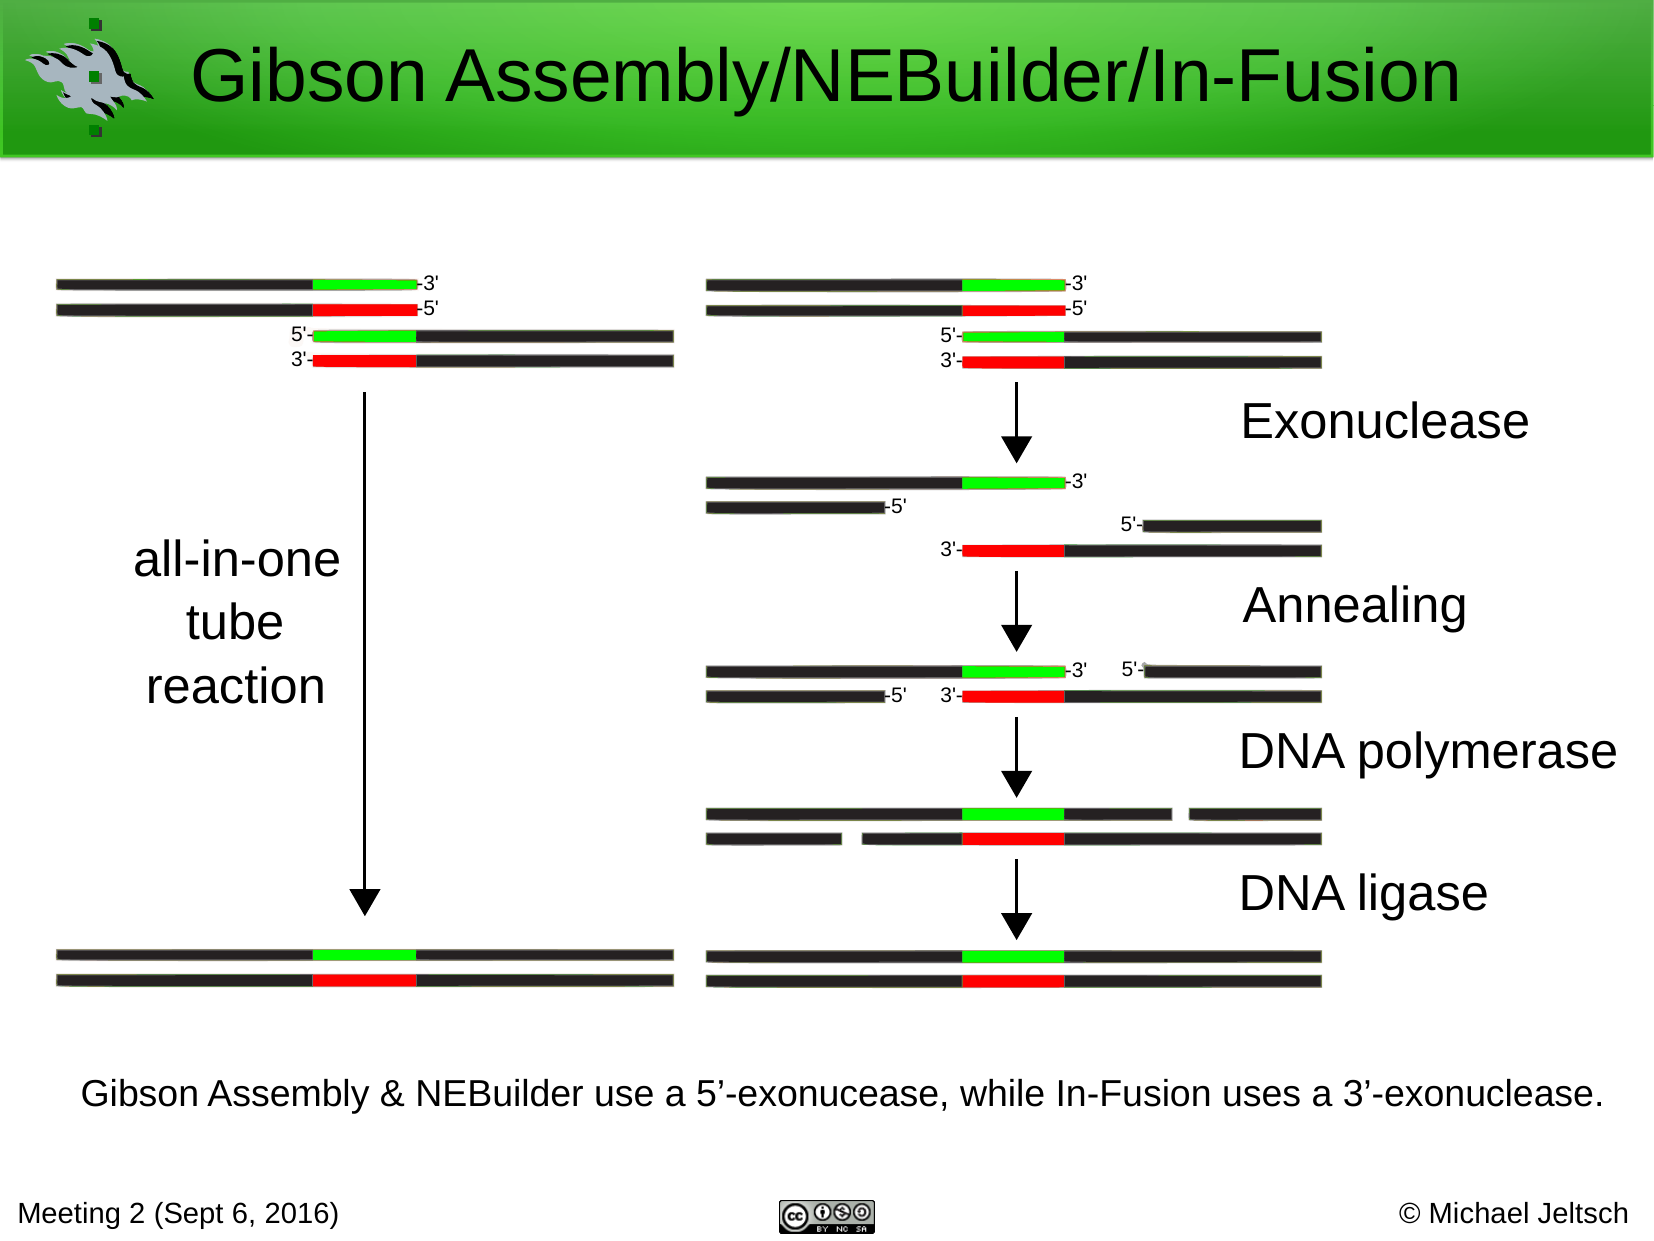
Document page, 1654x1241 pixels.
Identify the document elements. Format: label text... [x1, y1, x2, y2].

title Gibson Assembly/NEBuilder/In-Fusion [82, 0, 1572, 160]
picture [54, 274, 1619, 990]
picture [779, 1200, 875, 1234]
text_box Gibson Assembly & NEBuilder use a 5’-exonucease, while In-Fusion uses a 3’-exonuclease. [65, 1065, 1621, 1122]
